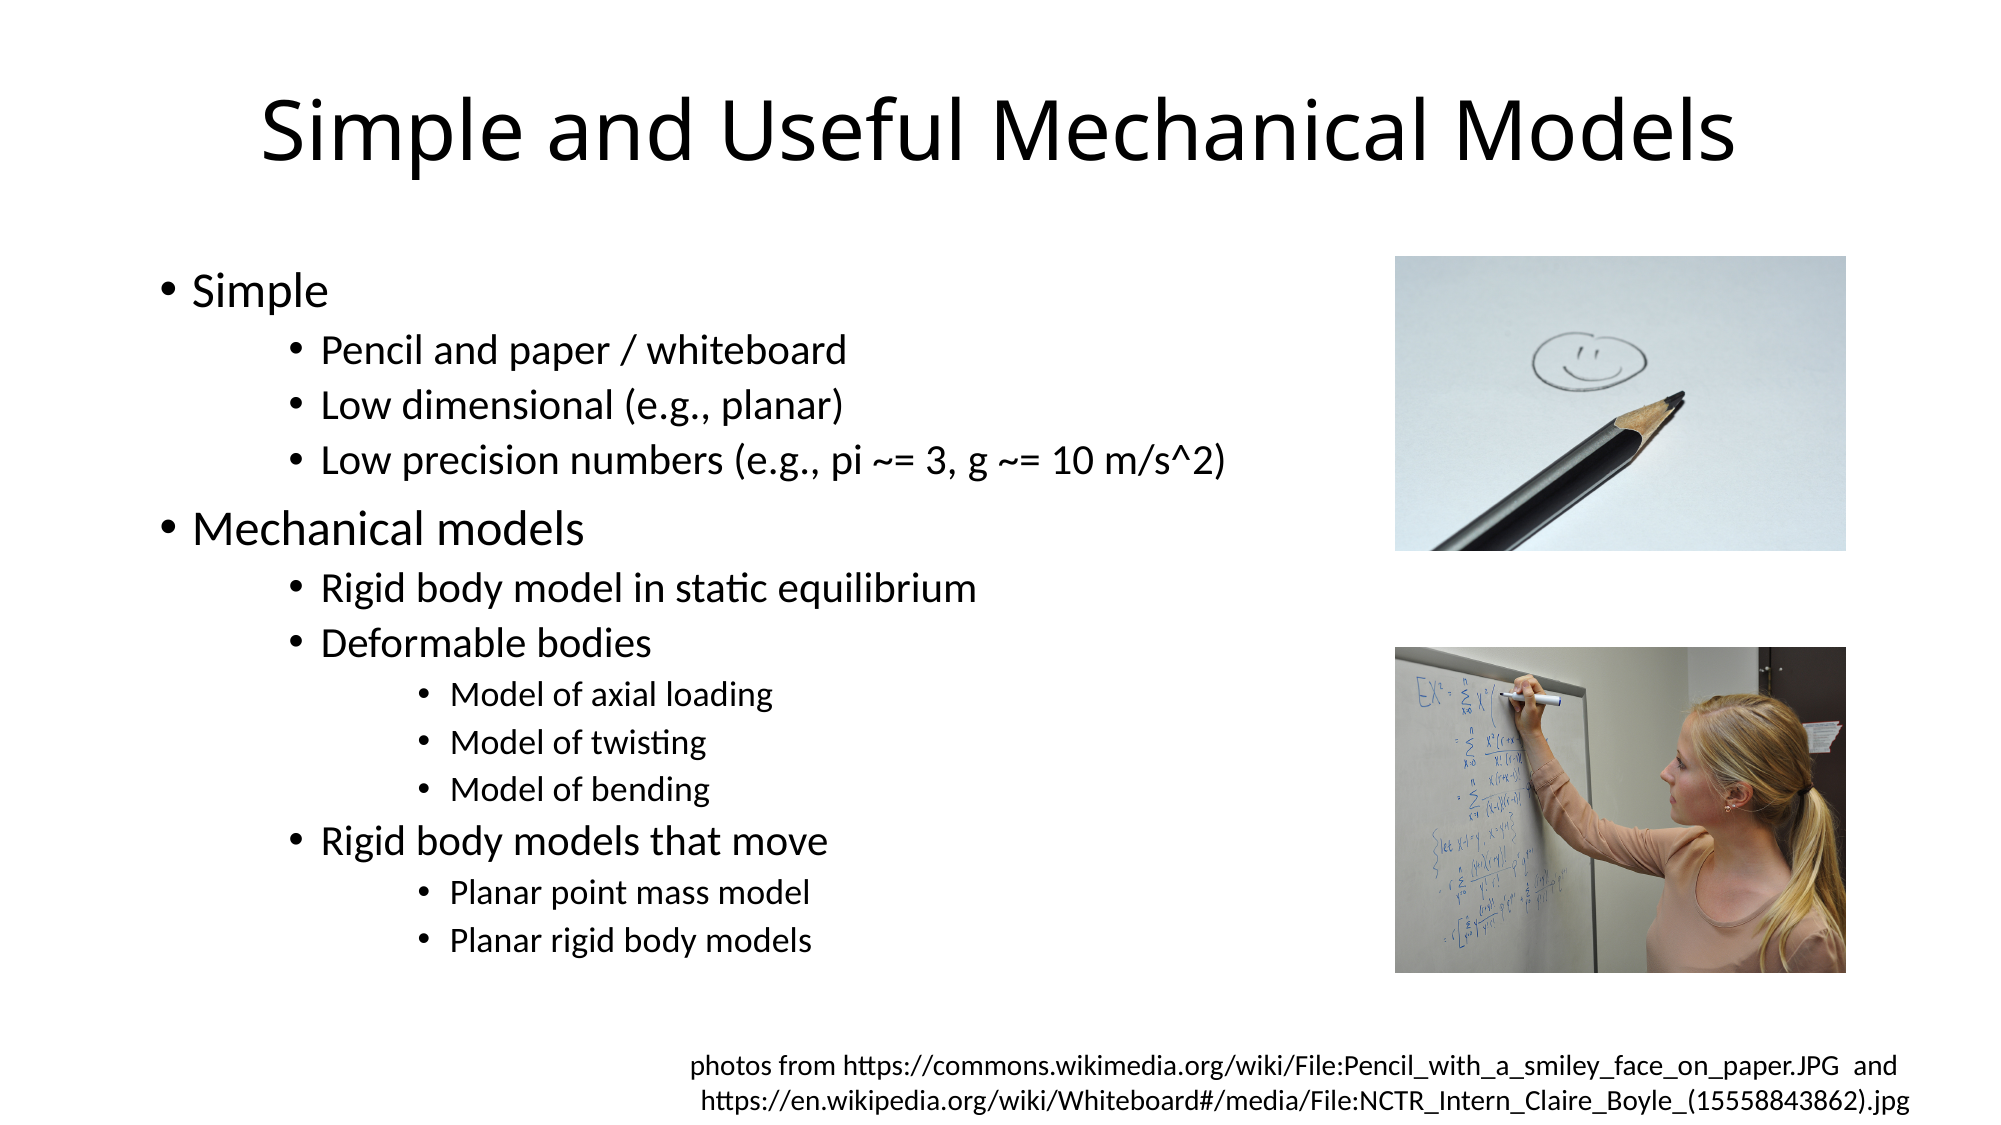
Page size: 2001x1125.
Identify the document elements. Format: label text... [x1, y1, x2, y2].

picture [1395, 256, 1846, 551]
list Simple Pencil and paper / whiteboard Low dimensional (e.g., planar) Low precision numbers (e.g., pi ~= 3, g ~= 10 m/s^2) Mechanical models Rigid body model in static equilibrium Deformable bodies Model of axial loading Model of twisting Model of bending Rigid body models that move Planar point mass model Planar rigid body models [144, 256, 1351, 971]
picture [1395, 647, 1846, 973]
text_box photos from https://commons.wikimedia.org/wiki/File:Pencil_with_a_smiley_face_on_paper.JPG and https://en.wikipedia.org/wiki/Whiteboard#/media/File:NCTR_Intern_Claire_Boyle_(15558843862).jpg [661, 1039, 2000, 1125]
title Simple and Useful Mechanical Models [137, 34, 1863, 233]
